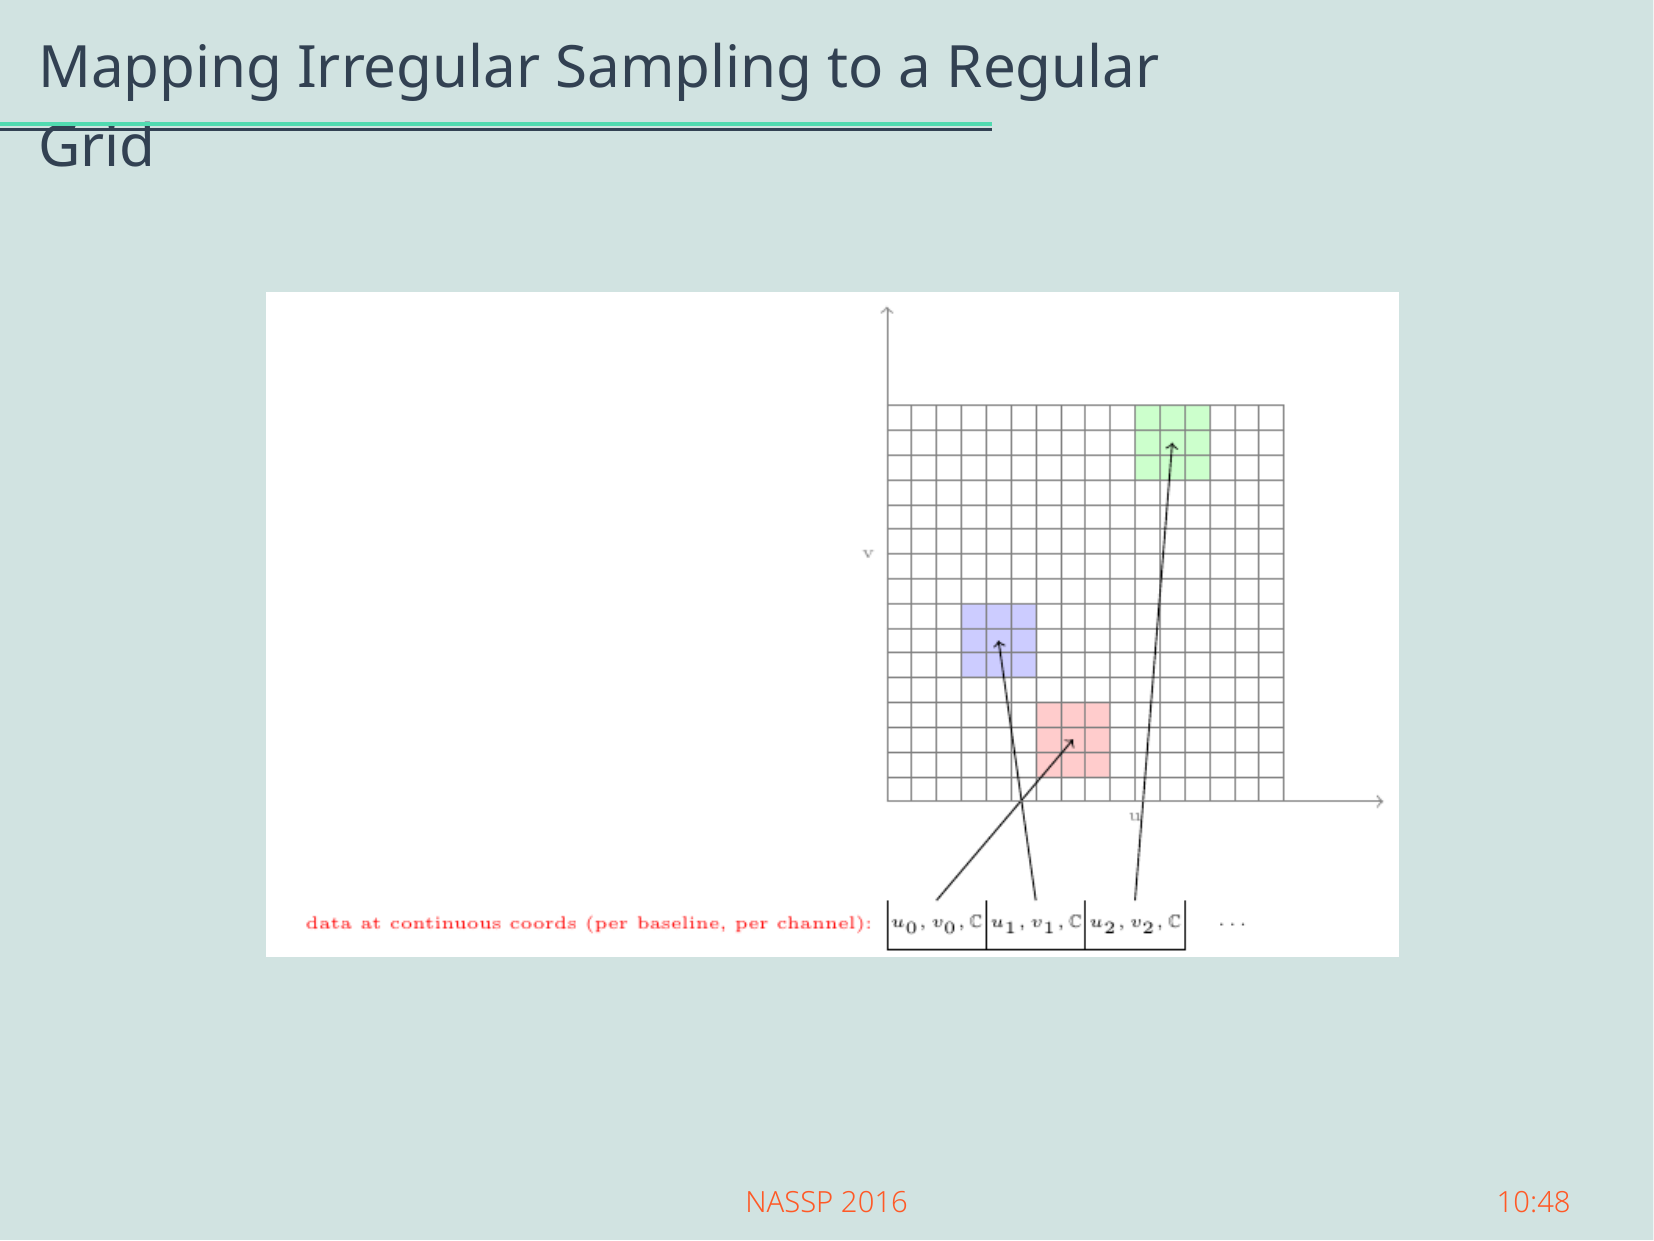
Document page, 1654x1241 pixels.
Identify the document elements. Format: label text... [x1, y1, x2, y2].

text_box Mapping Irregular Sampling to a Regular Grid [23, 17, 1264, 103]
picture [266, 292, 1399, 958]
